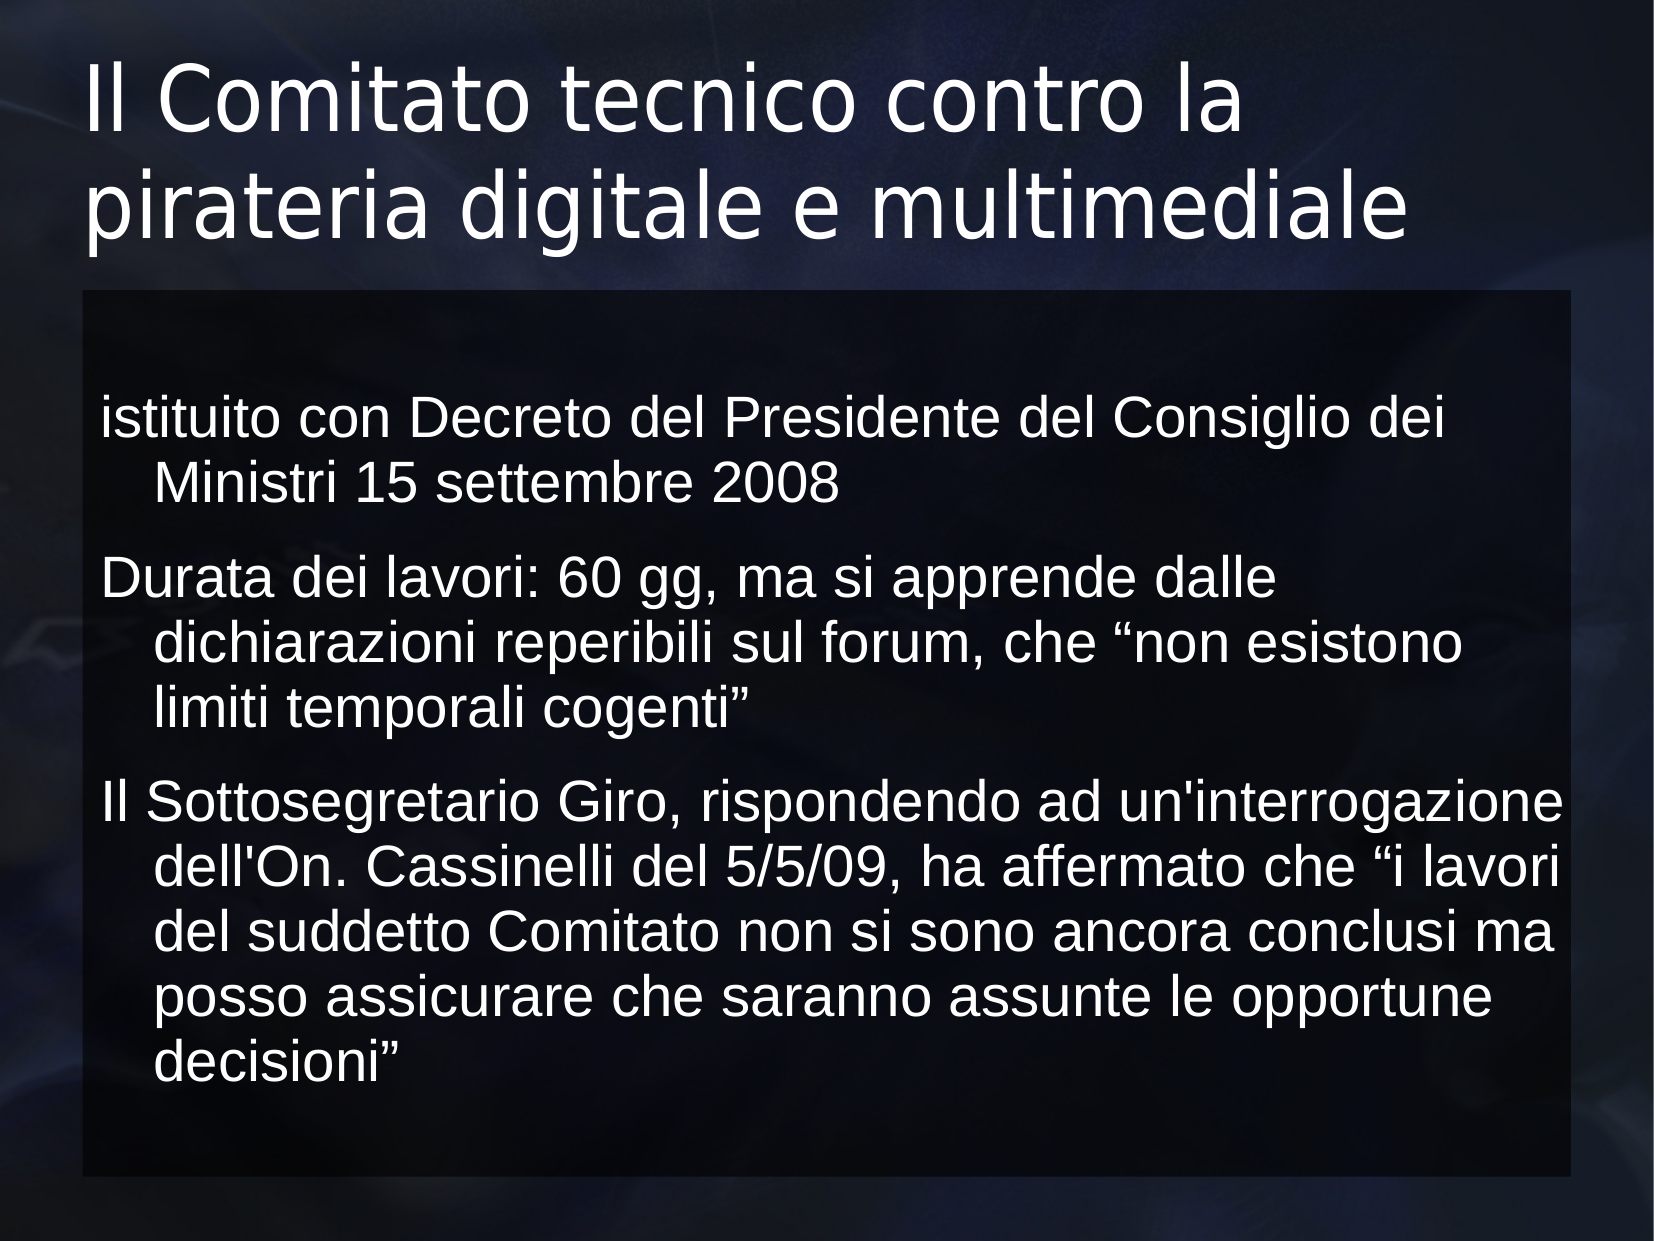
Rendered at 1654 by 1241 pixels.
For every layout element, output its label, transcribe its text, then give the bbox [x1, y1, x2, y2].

picture [0, 0, 1654, 1241]
title Il Comitato tecnico contro la pirateria digitale e multimediale [82, 45, 1571, 261]
list istituito con Decreto del Presidente del Consiglio dei Ministri 15 settembre 2008 Durata dei lavori: 60 gg, ma si apprende dalle dichiarazioni reperibili sul forum, che “non esistono limiti temporali cogenti” Il Sottosegretario Giro, rispondendo ad un'interrogazione dell'On. Cassinelli del 5/5/09, ha affermato che “i lavori del suddetto Comitato non si sono ancora conclusi ma posso assicurare che saranno assunte le opportune decisioni” [82, 290, 1571, 1177]
